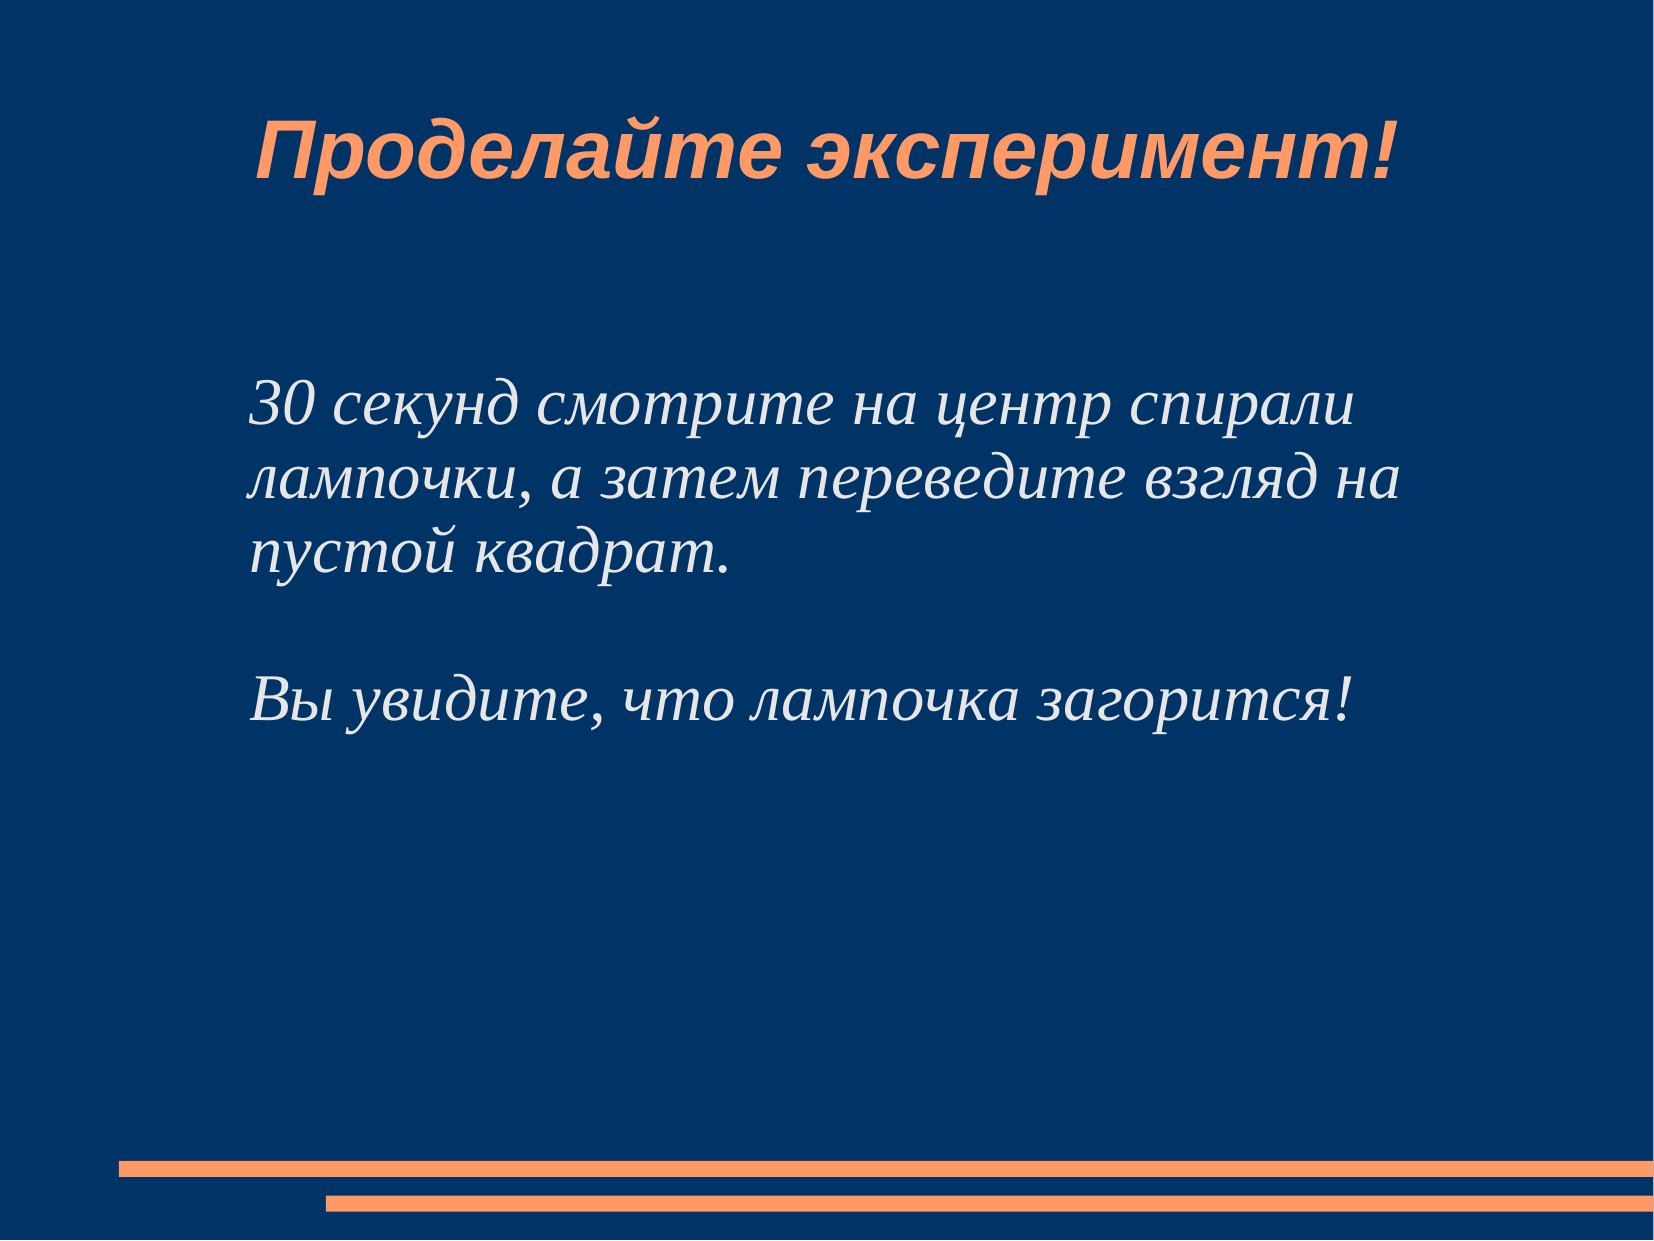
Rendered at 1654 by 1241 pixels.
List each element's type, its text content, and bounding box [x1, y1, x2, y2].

list 30 секунд смотрите на центр спирали лампочки, а затем переведите взгляд на пустой квадрат. Вы увидите, что лампочка загорится! [178, 364, 1570, 1147]
title Проделайте эксперимент! [121, 46, 1534, 254]
